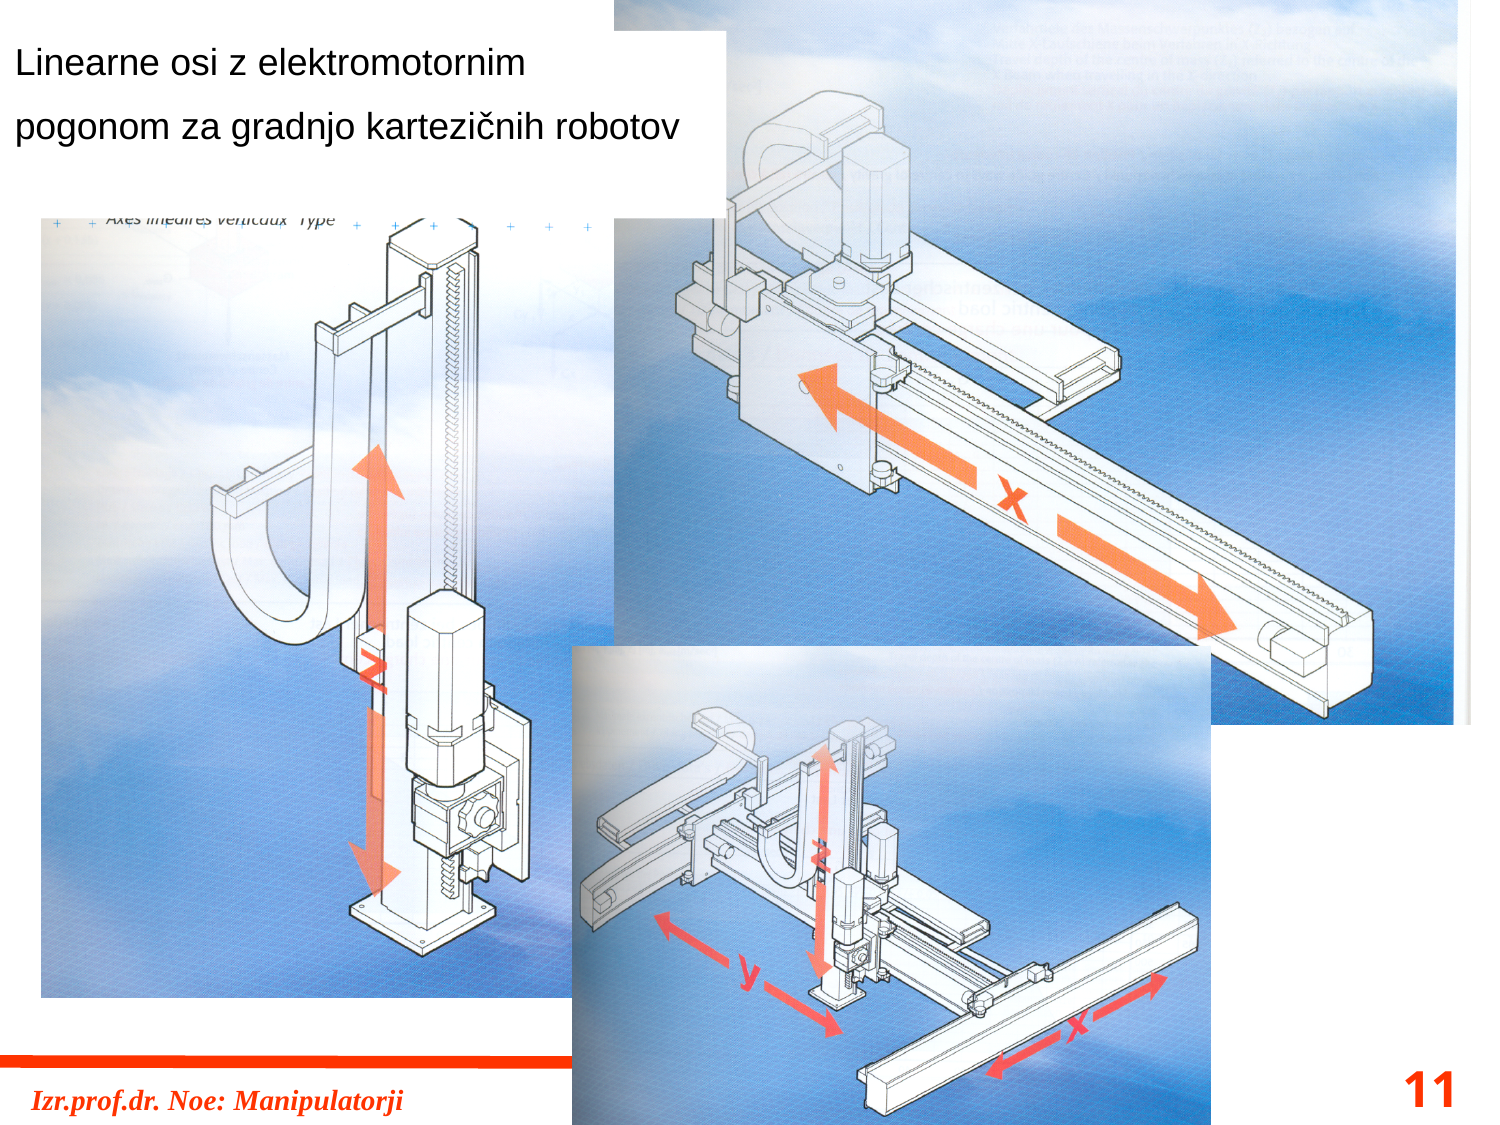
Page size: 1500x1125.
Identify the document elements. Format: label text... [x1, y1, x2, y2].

picture [41, 0, 1471, 1125]
text_box Linearne osi z elektromotornim pogonom za gradnjo kartezičnih robotov [0, 30, 727, 219]
